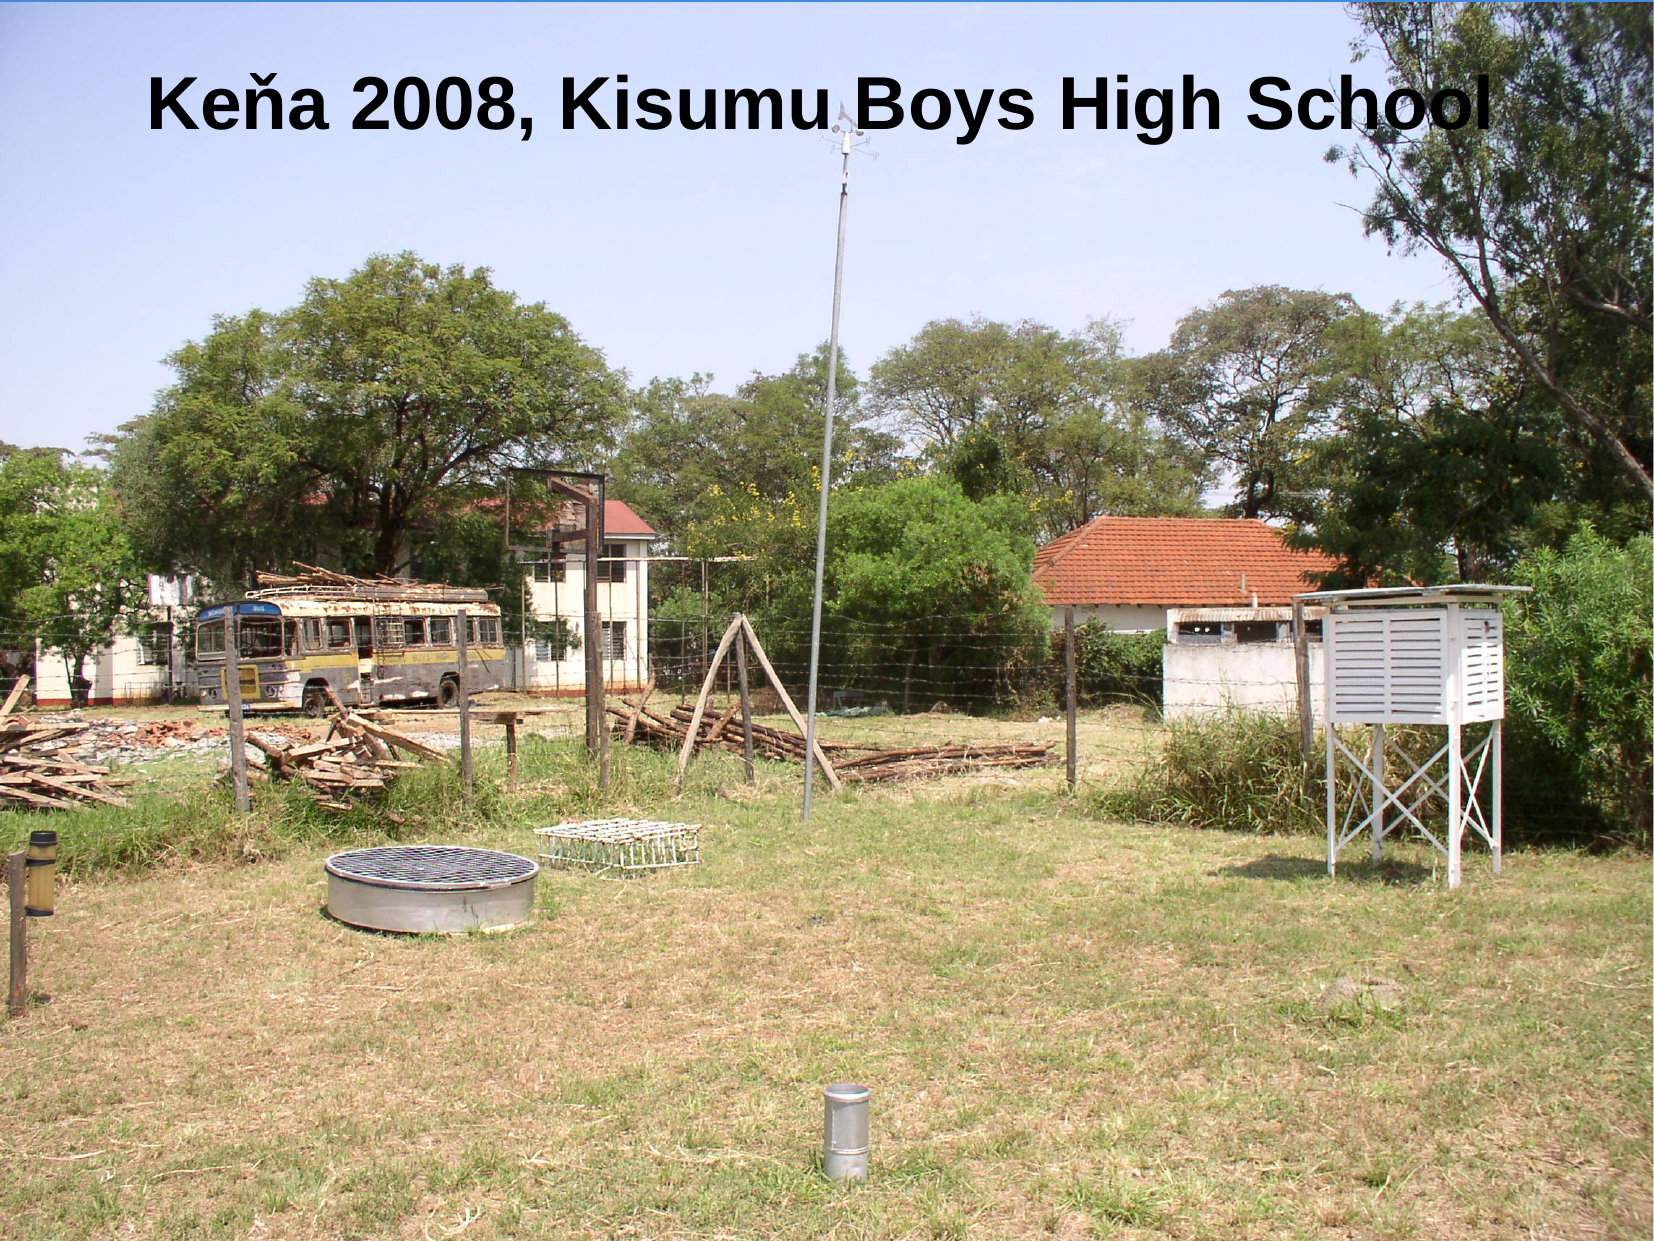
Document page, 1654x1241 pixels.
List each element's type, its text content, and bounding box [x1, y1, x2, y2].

picture [0, 0, 1654, 1241]
title Keňa 2008, Kisumu Boys High School [76, 7, 1565, 200]
